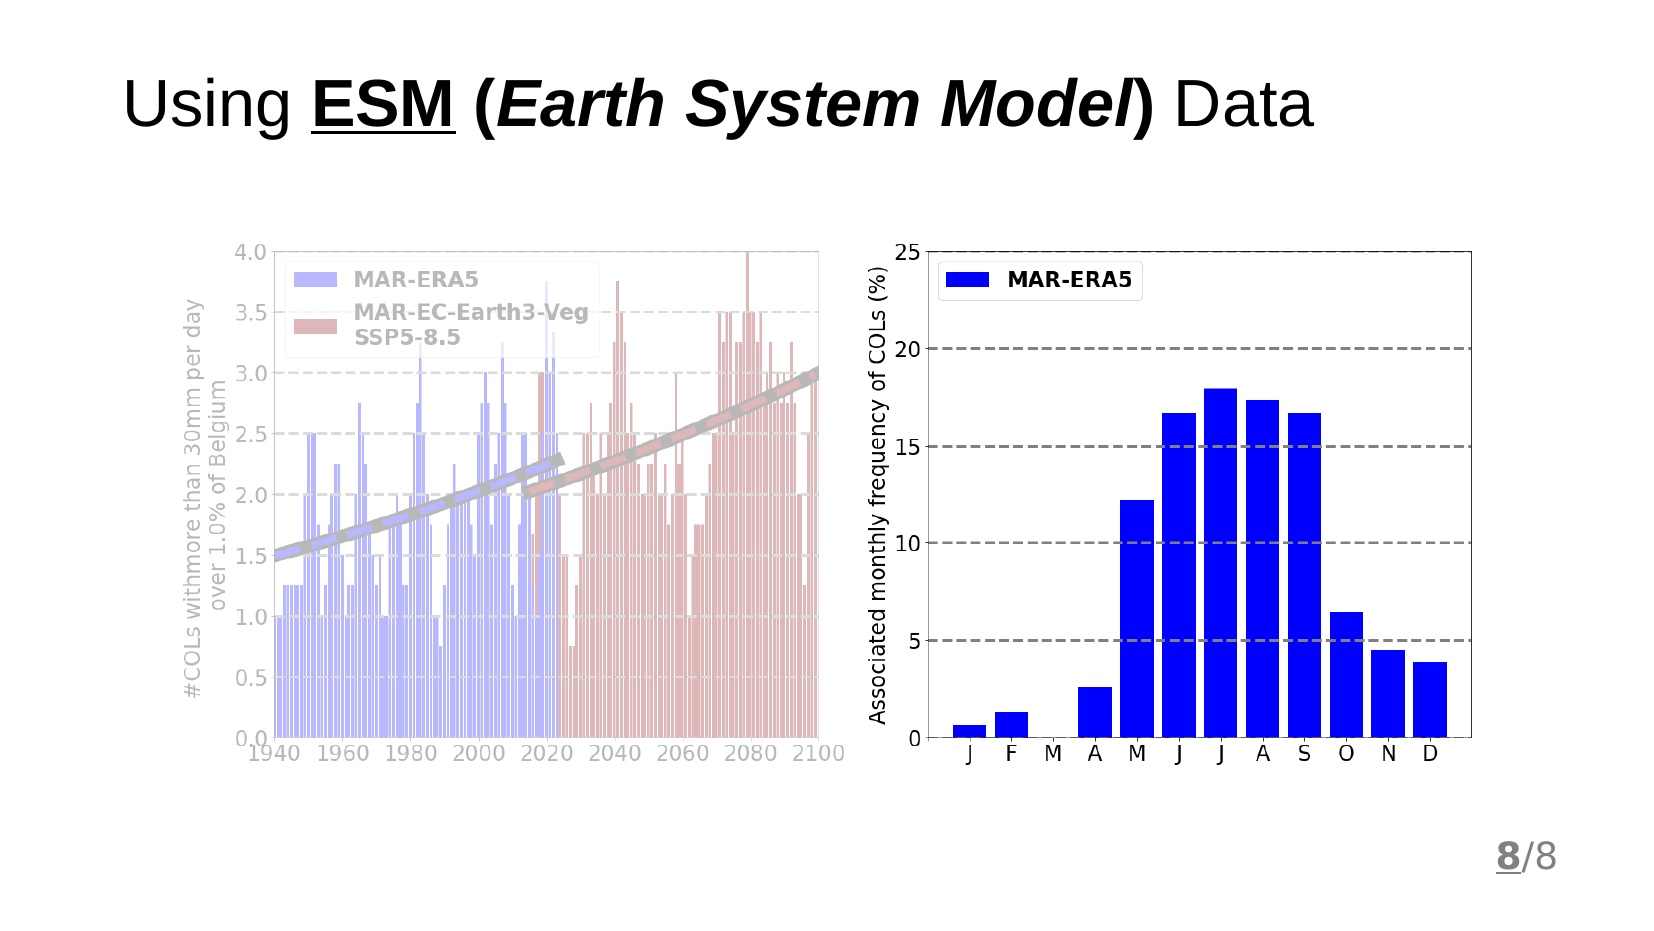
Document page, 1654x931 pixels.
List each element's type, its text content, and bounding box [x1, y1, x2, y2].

picture [856, 236, 1477, 771]
text_box Using ESM (Earth System Model) Data [107, 59, 1506, 224]
text_box [118, 198, 857, 789]
text_box 8/8 [1480, 827, 1595, 898]
